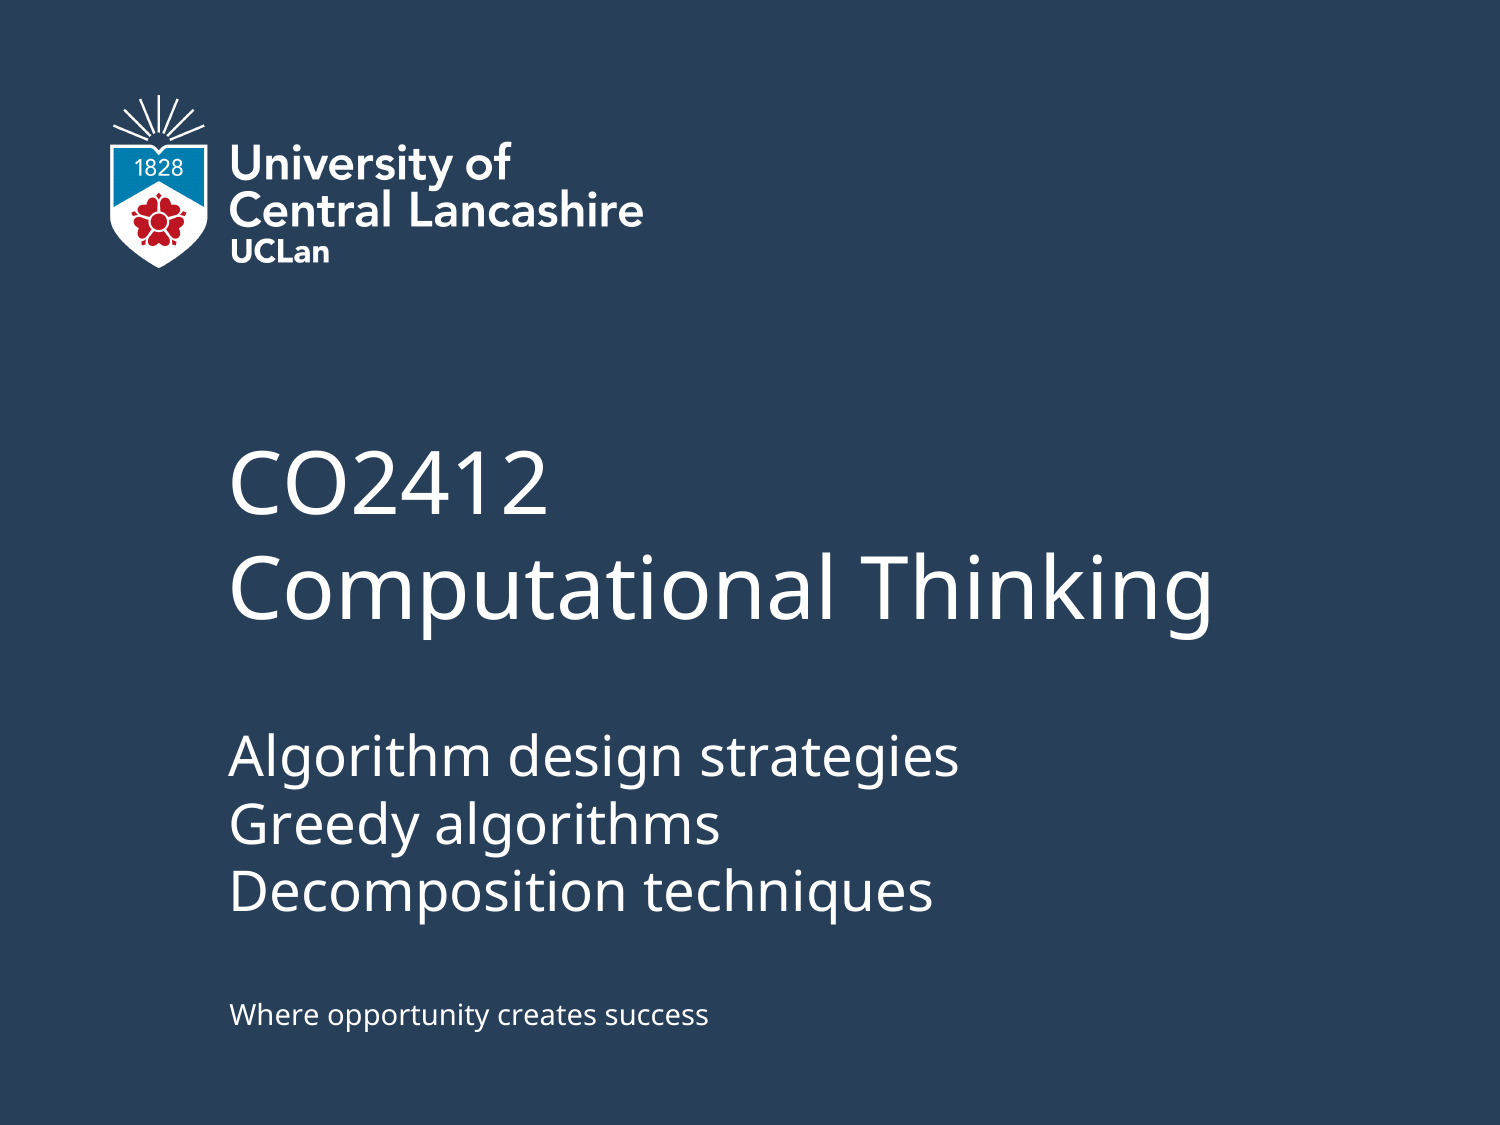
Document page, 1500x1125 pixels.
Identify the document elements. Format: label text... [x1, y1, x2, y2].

text_box CO2412 Computational Thinking [212, 411, 1341, 653]
picture [110, 95, 643, 268]
text_box Algorithm design strategies Greedy algorithms Decomposition techniques [214, 701, 1343, 943]
